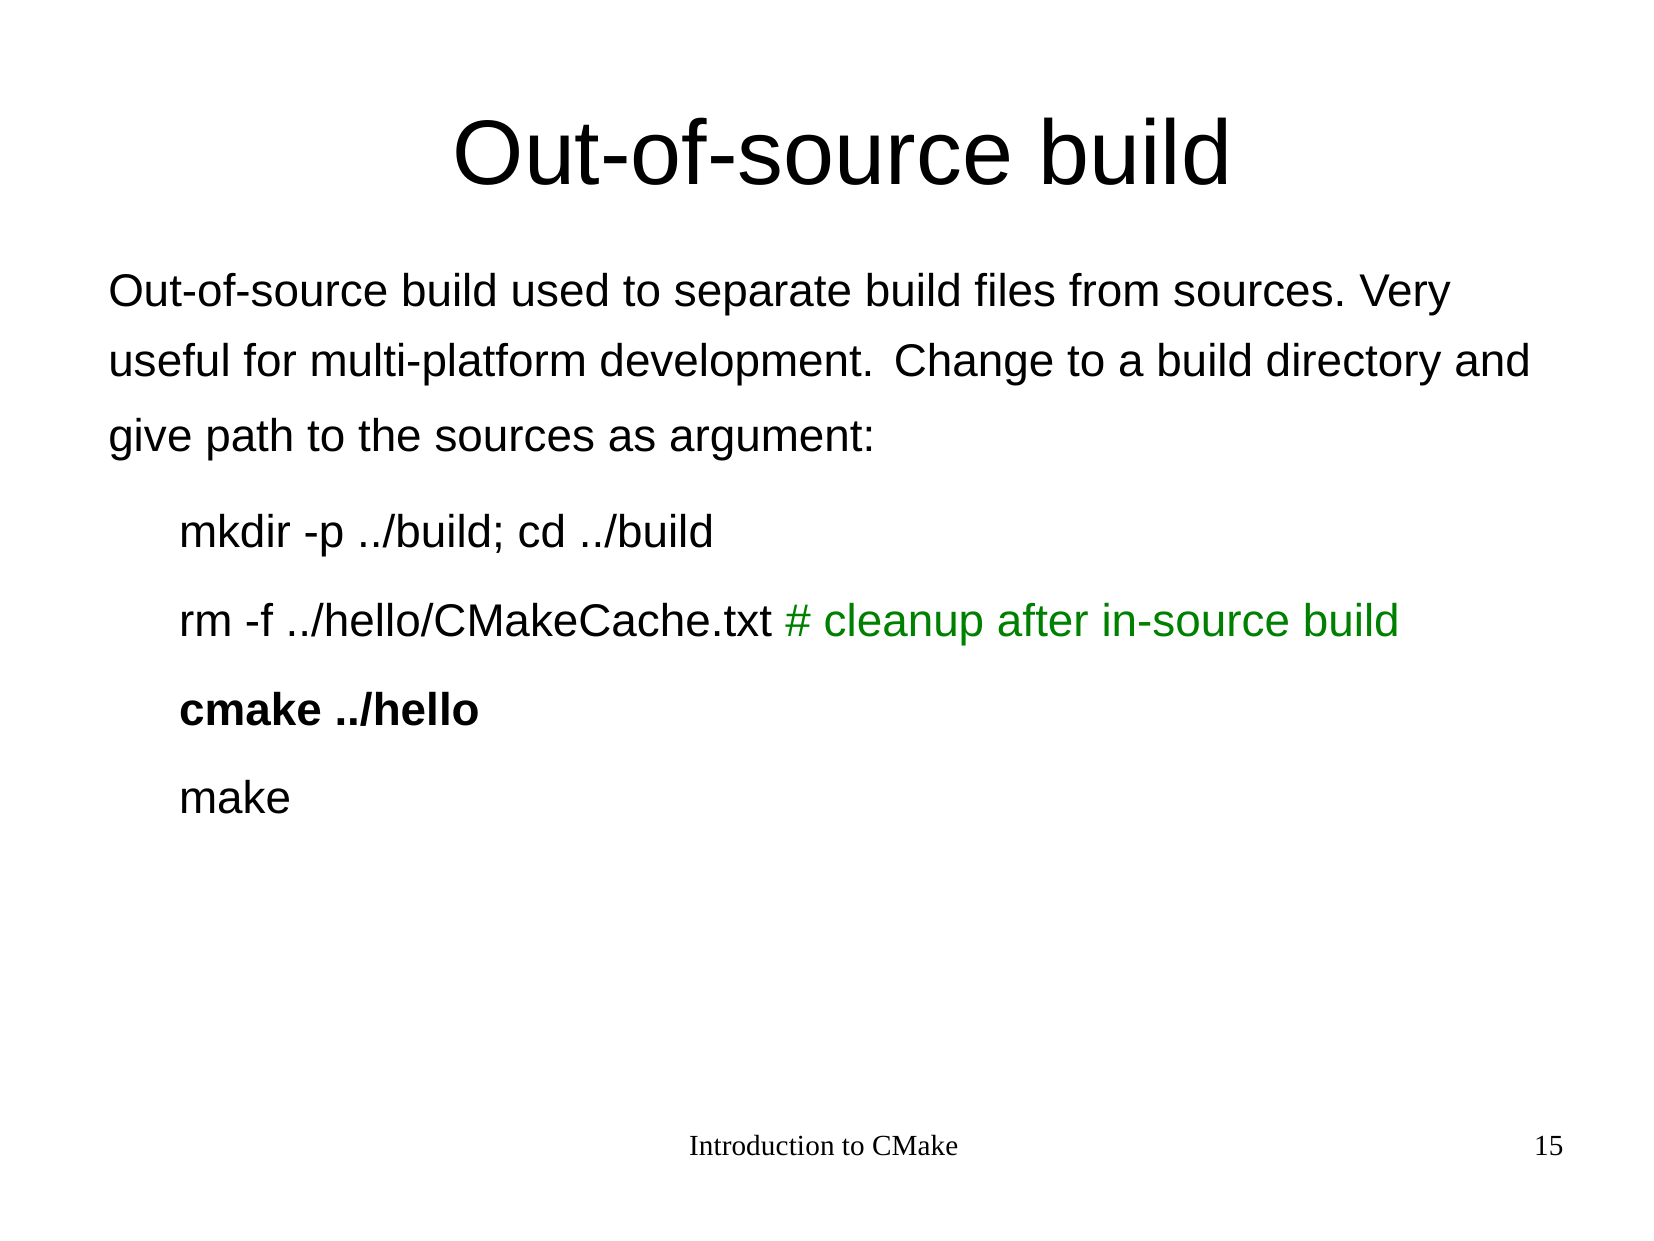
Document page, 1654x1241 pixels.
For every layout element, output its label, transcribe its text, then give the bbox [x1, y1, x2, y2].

list Out-of-source build used to separate build files from sources. Very useful for multi-platform development. Change to a build directory and give path to the sources as argument: mkdir -p ../build; cd ../build rm -f ../hello/CMakeCache.txt # cleanup after in-source build cmake ../hello make [37, 207, 1576, 1036]
title Out-of-source build [82, 49, 1571, 207]
